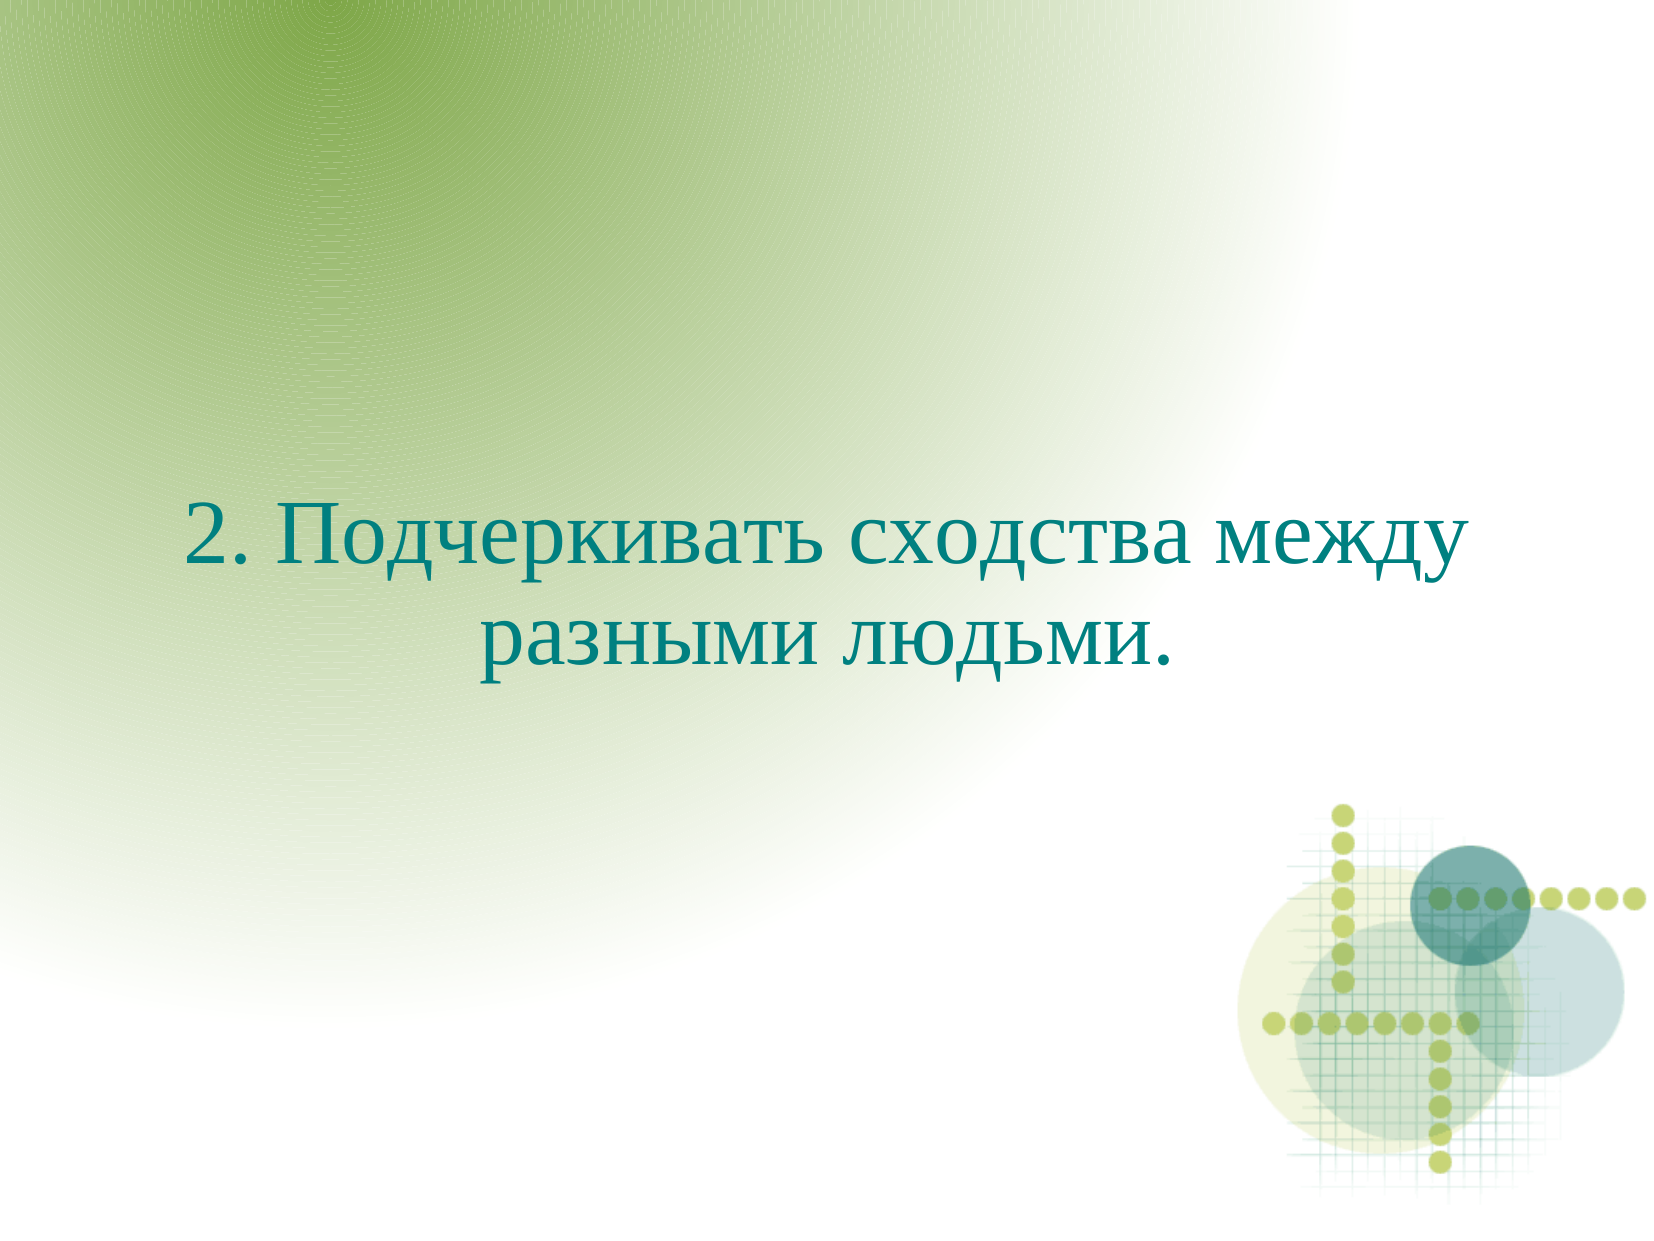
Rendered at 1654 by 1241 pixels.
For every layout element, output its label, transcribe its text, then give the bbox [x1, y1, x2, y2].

picture [1224, 792, 1654, 1211]
subtitle 2. Подчеркивать сходства между разными людьми. [121, 110, 1534, 1119]
